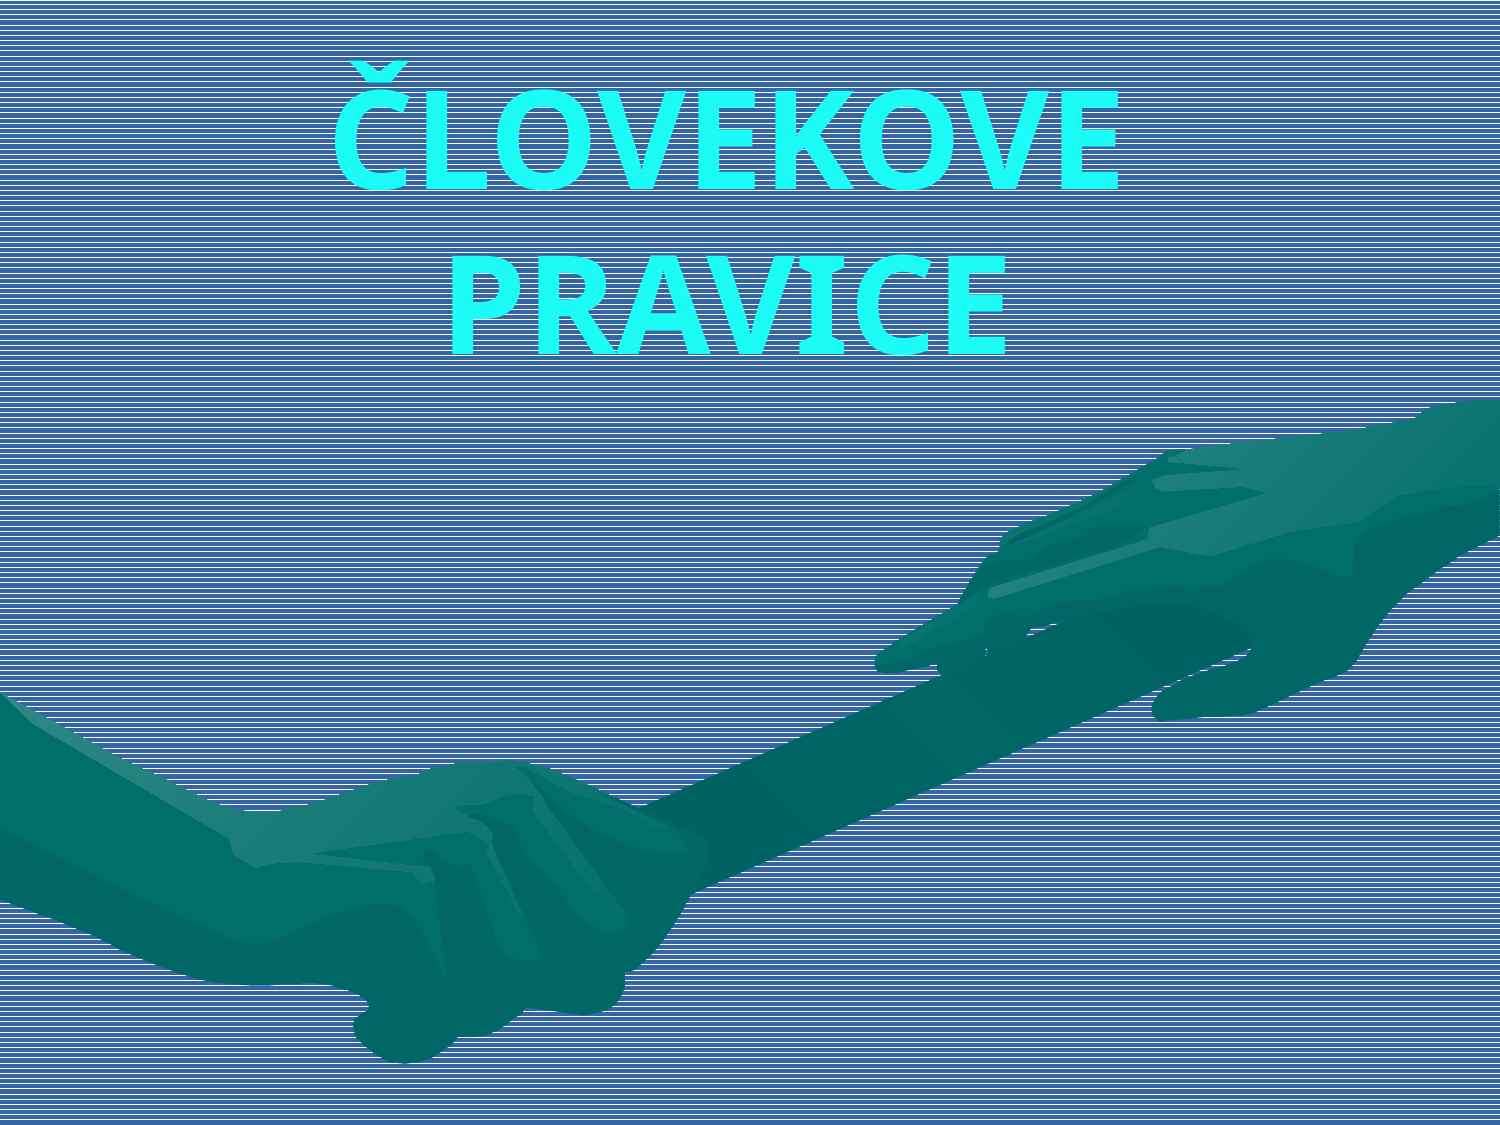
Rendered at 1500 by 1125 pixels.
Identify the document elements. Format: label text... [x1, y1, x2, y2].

list [75, 262, 1425, 1000]
title ČLOVEKOVE PRAVICE [29, 45, 1425, 362]
